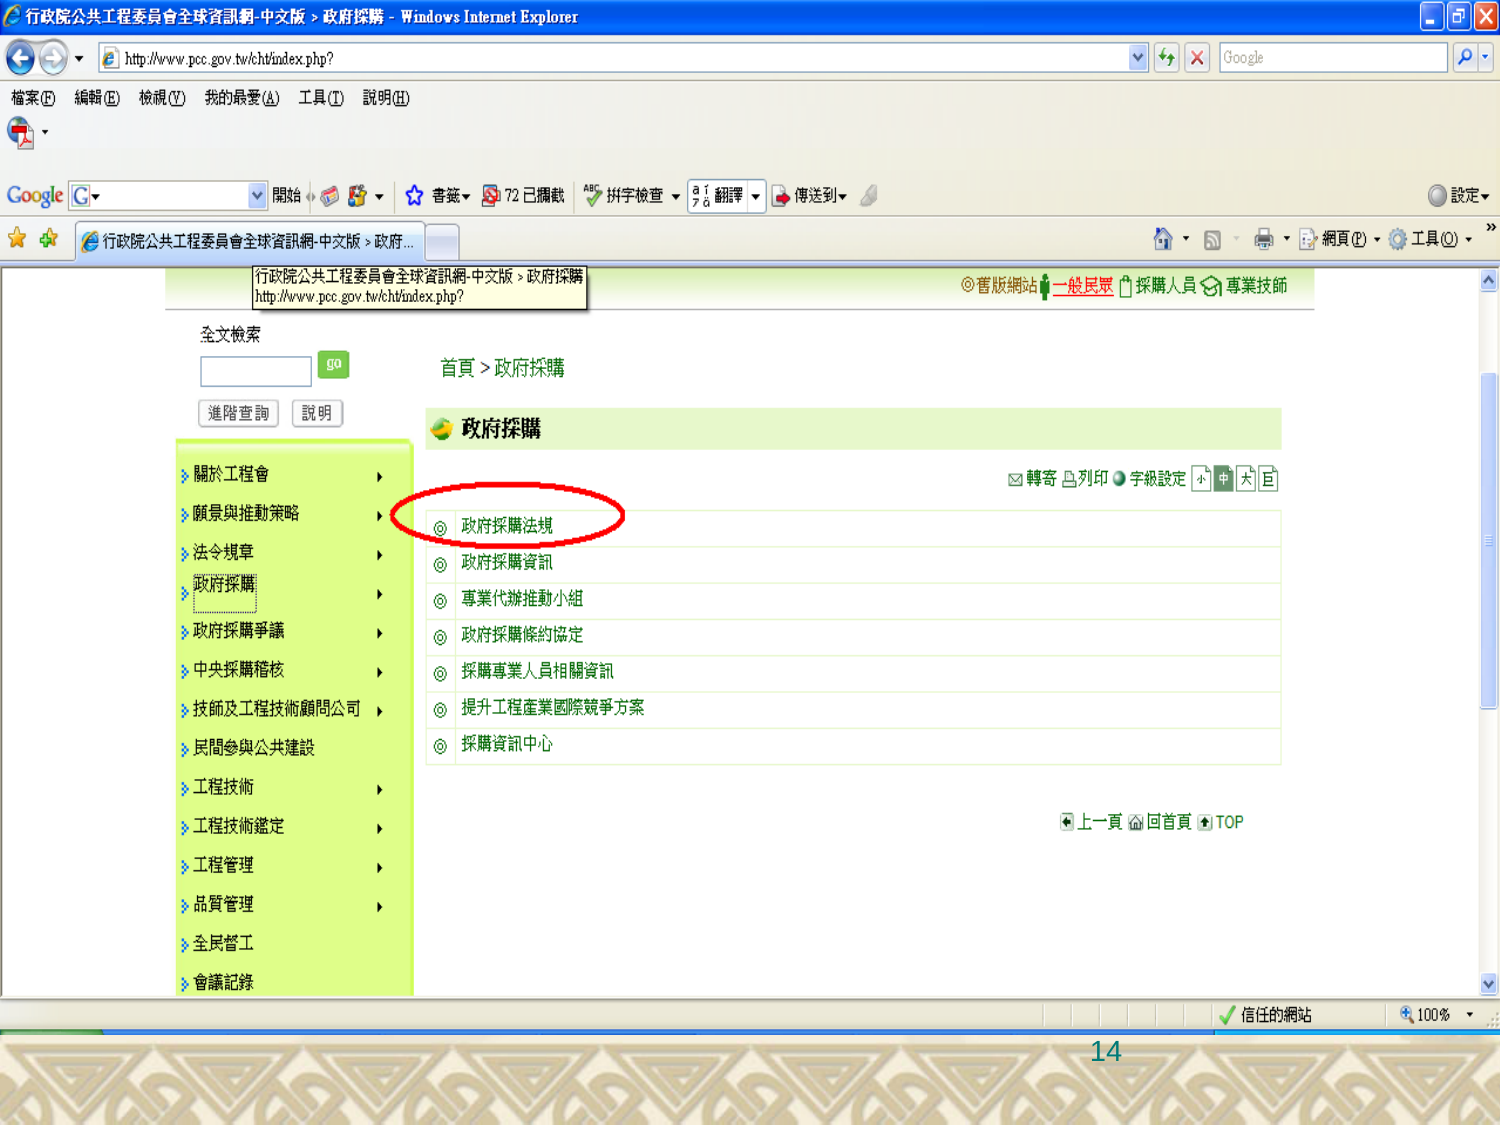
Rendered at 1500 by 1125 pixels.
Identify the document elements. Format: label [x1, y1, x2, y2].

picture [0, 0, 1500, 1035]
text_box [1074, 1035, 1451, 1103]
